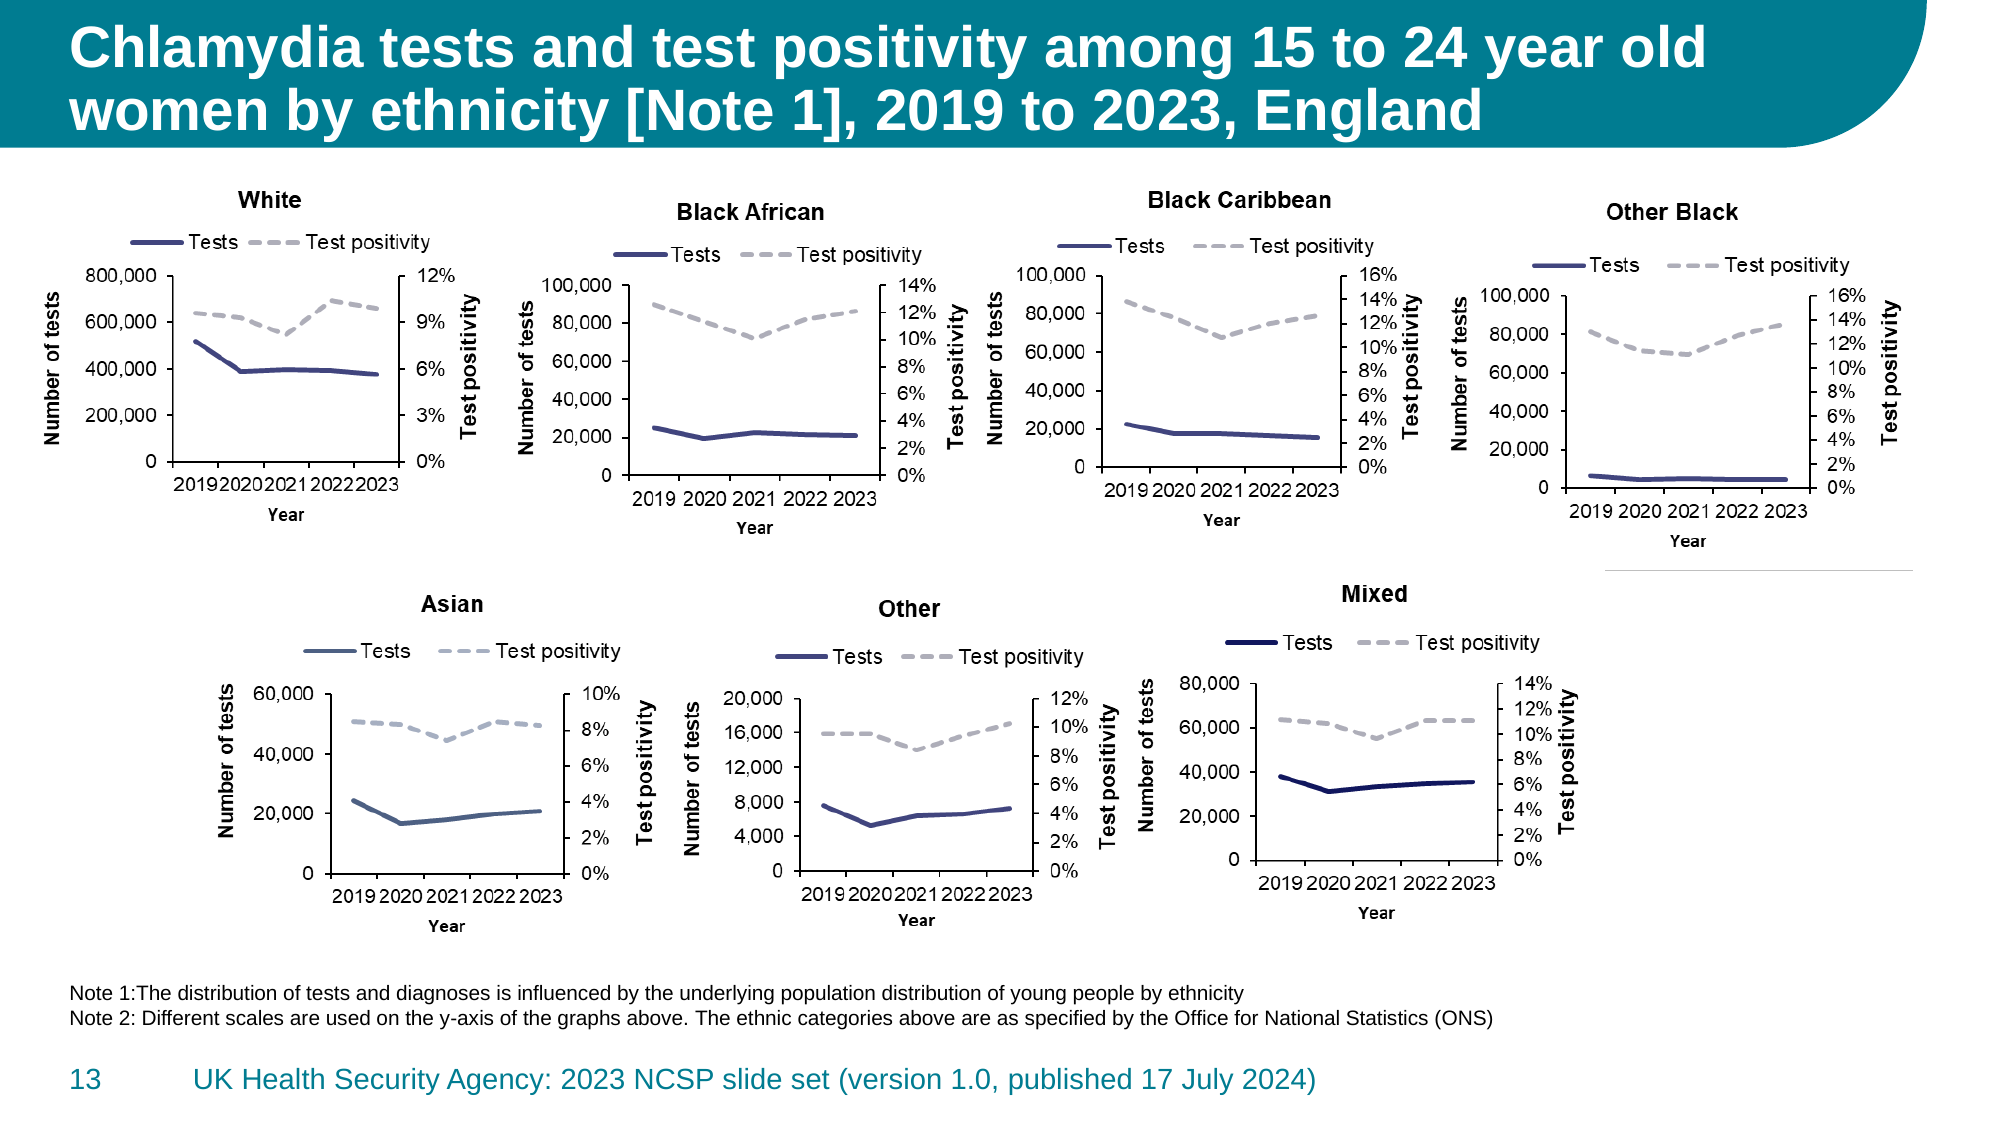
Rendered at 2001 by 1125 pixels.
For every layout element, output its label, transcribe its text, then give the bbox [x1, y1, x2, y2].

text_box Note 1:The distribution of tests and diagnoses is influenced by the underlying population distribution of young people by ethnicity Note 2: Different scales are used on the y-axis of the graphs above. The ethnic categories above are as specified by the Office for National Statistics (ONS) [54, 972, 1946, 1038]
text_box UK Health Security Agency: 2023 NCSP slide set (version 1.0, published 17 July 2024) [177, 1053, 1820, 1113]
text_box [54, 1053, 152, 1112]
title Chlamydia tests and test positivity among 15 to 24 year old women by ethnicity [Note 1], 2019 to 2023, England [54, 9, 1780, 114]
picture [30, 151, 1913, 974]
